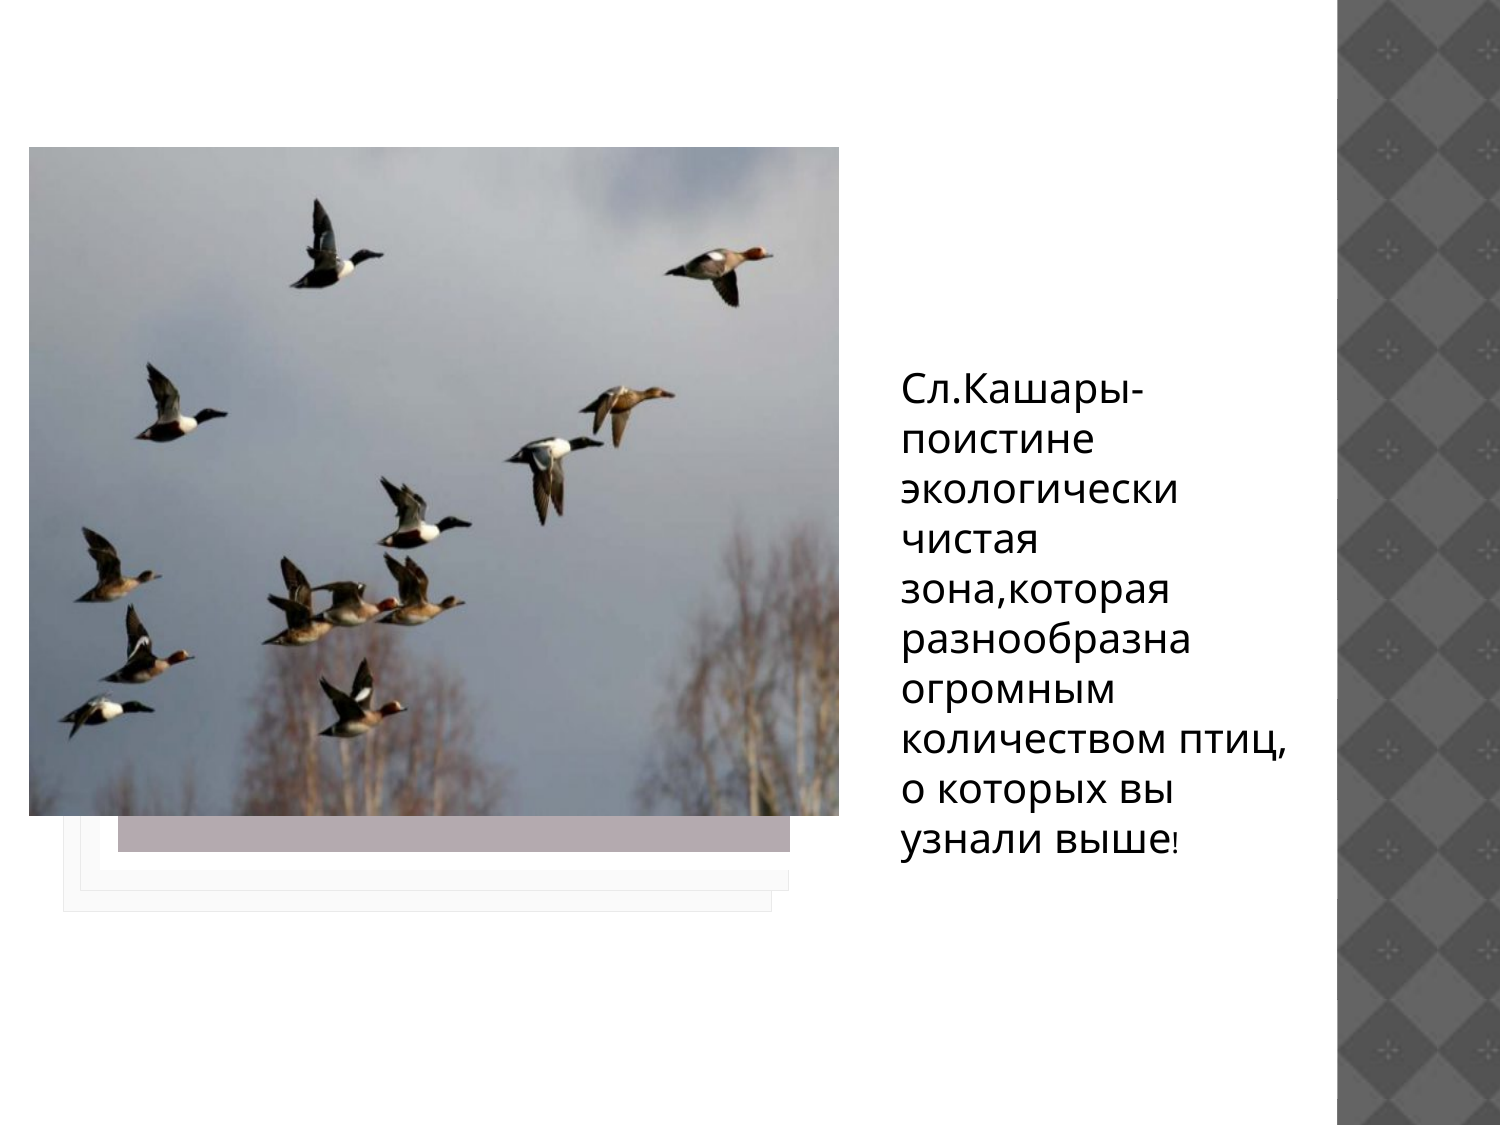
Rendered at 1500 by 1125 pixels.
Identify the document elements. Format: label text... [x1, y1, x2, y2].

picture [1337, 0, 1500, 1125]
text_box Сл.Кашары- поистине экологически чистая зона,которая разнообразна огромным количеством птиц, о которых вы узнали выше! [885, 354, 1331, 857]
text_box Вставка рисунка [108, 816, 799, 861]
picture [29, 147, 839, 816]
